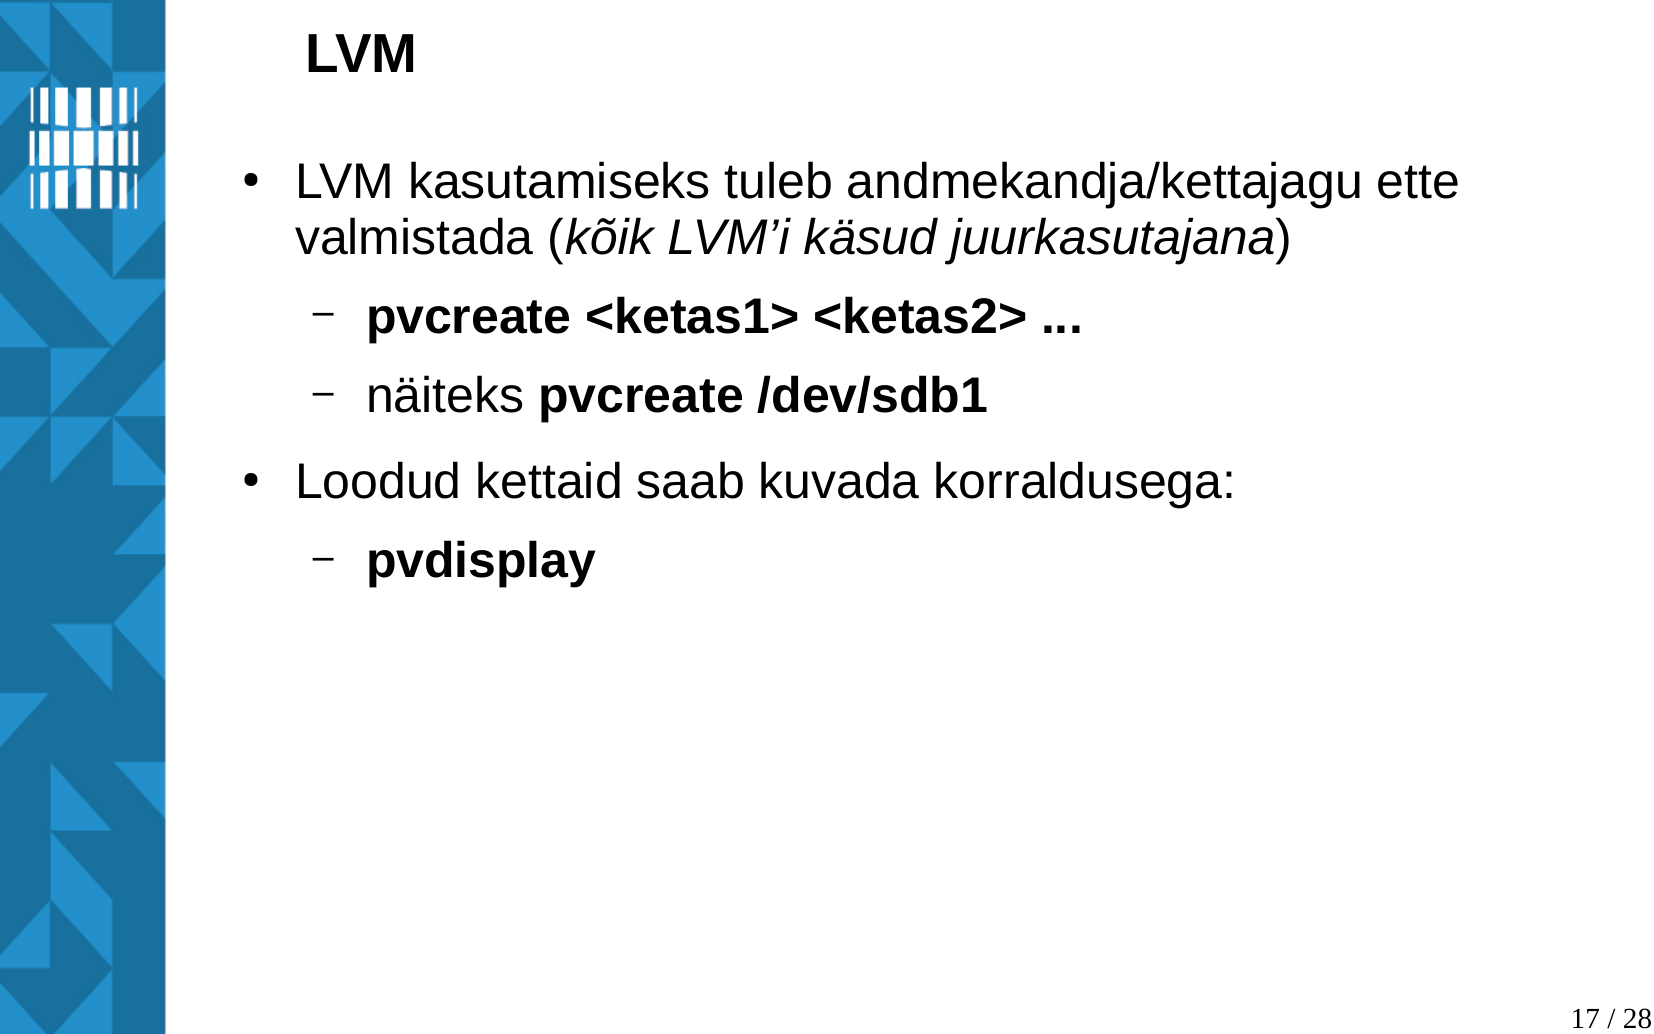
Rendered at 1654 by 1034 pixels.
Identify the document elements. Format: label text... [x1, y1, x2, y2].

title LVM [305, 11, 1625, 95]
list LVM kasutamiseks tuleb andmekandja/kettajagu ette valmistada (kõik LVM’i käsud juurkasutajana) pvcreate <ketas1> <ketas2> ... näiteks pvcreate /dev/sdb1 Loodud kettaid saab kuvada korraldusega: pvdisplay [224, 153, 1619, 650]
